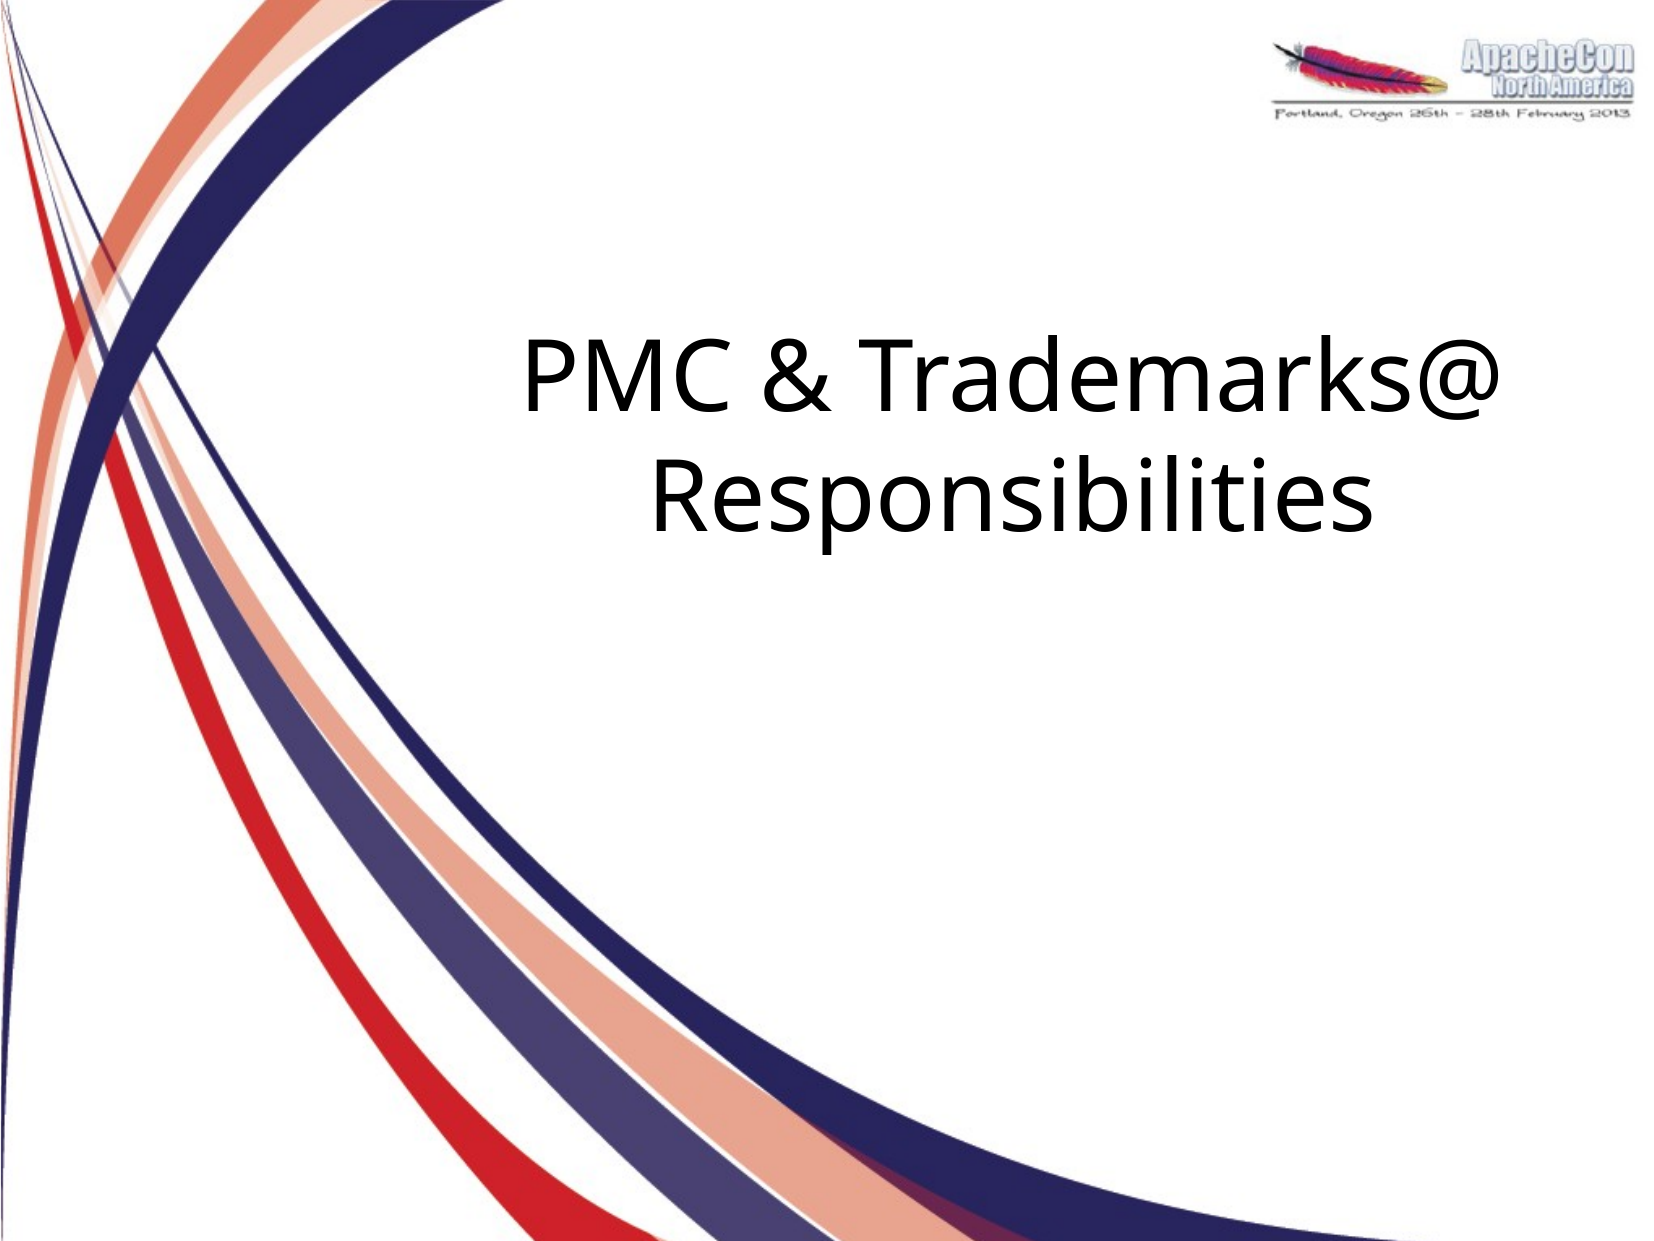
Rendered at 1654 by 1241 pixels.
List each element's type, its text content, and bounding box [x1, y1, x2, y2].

title PMC & Trademarks@ Responsibilities [487, 300, 1538, 563]
picture [0, 0, 1654, 1241]
